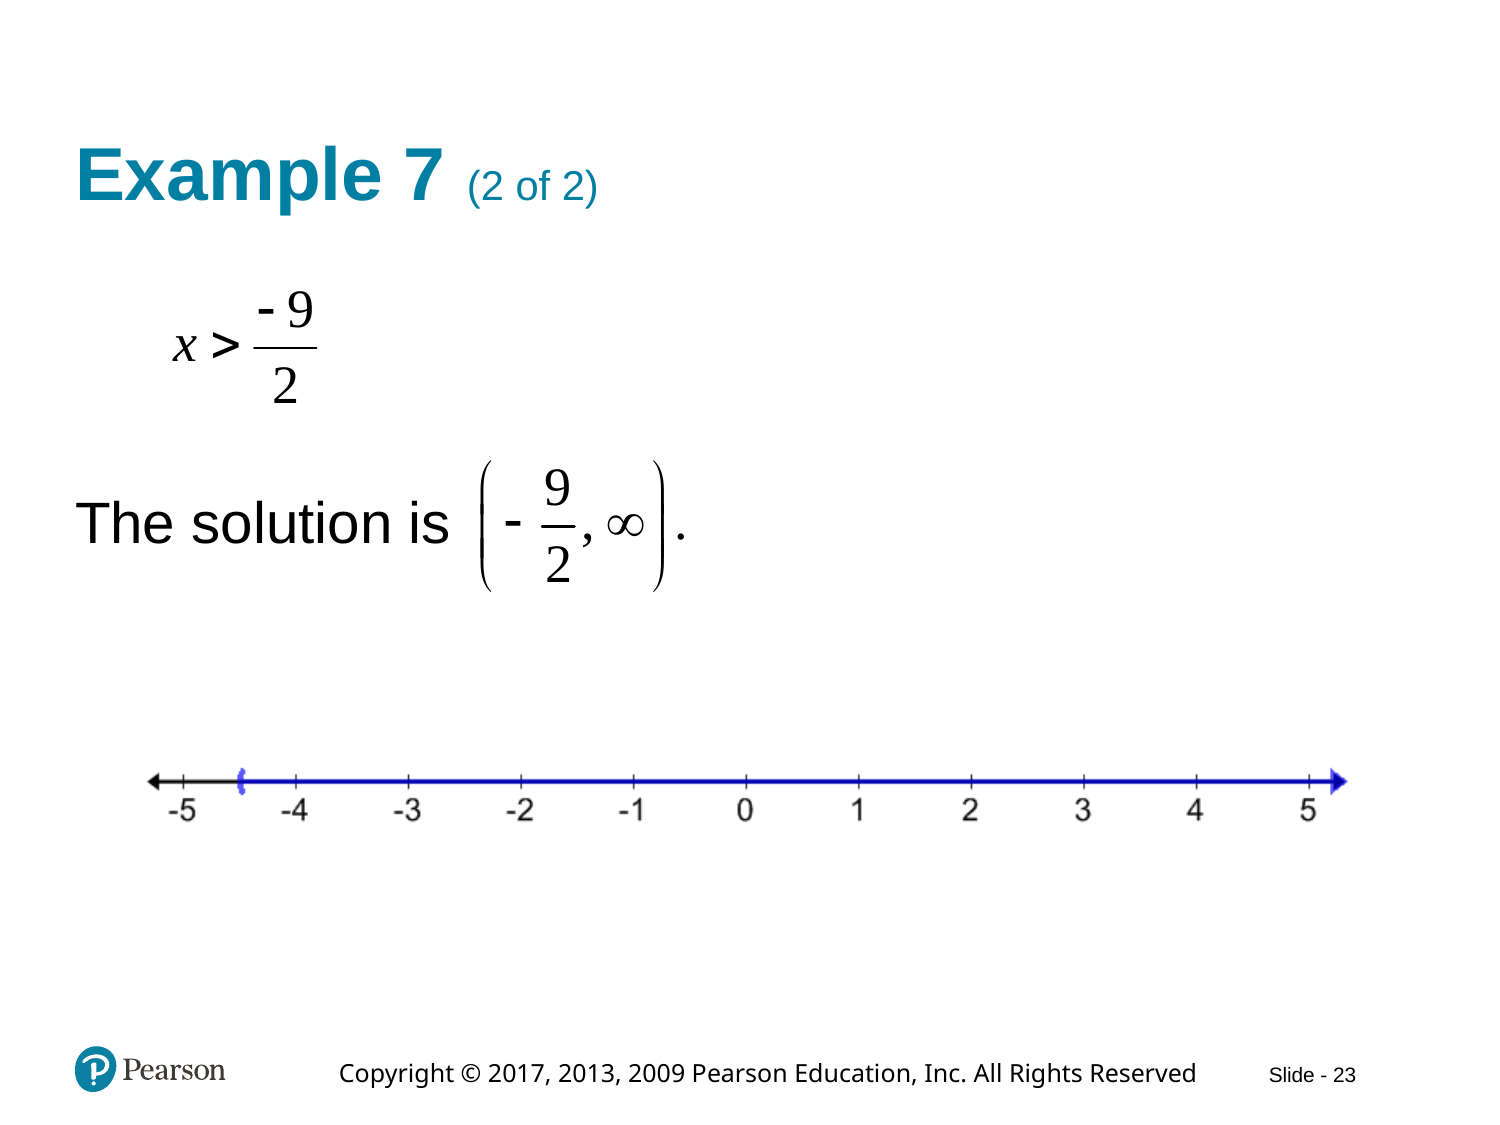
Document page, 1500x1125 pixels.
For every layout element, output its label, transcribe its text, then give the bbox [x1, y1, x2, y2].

chart [474, 454, 688, 599]
chart [167, 280, 322, 410]
picture [136, 743, 1365, 838]
title Example 7 (2 of 2) [75, 35, 1425, 216]
list The solution is [75, 485, 463, 561]
